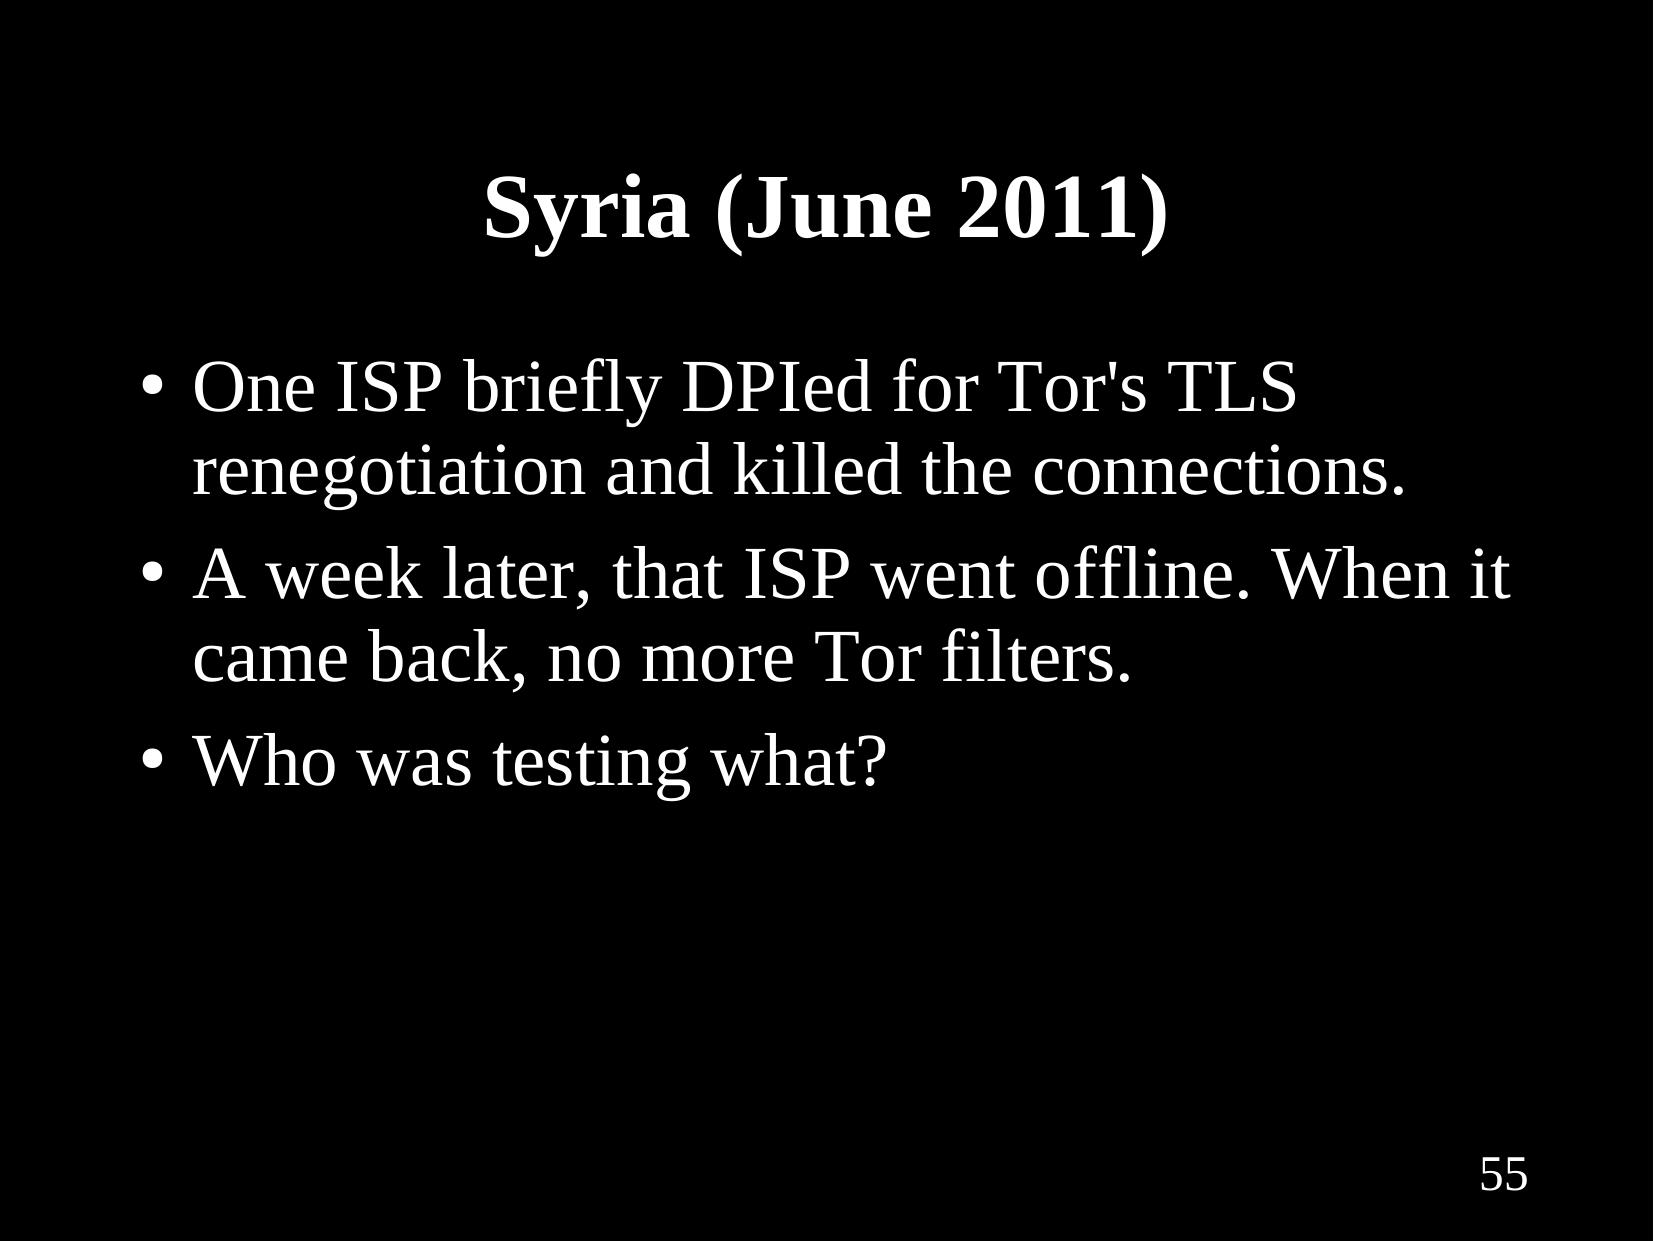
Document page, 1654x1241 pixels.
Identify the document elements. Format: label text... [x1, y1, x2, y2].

title Syria (June 2011) [121, 102, 1534, 311]
list One ISP briefly DPIed for Tor's TLS renegotiation and killed the connections. A week later, that ISP went offline. When it came back, no more Tor filters. Who was testing what? [121, 344, 1534, 1127]
